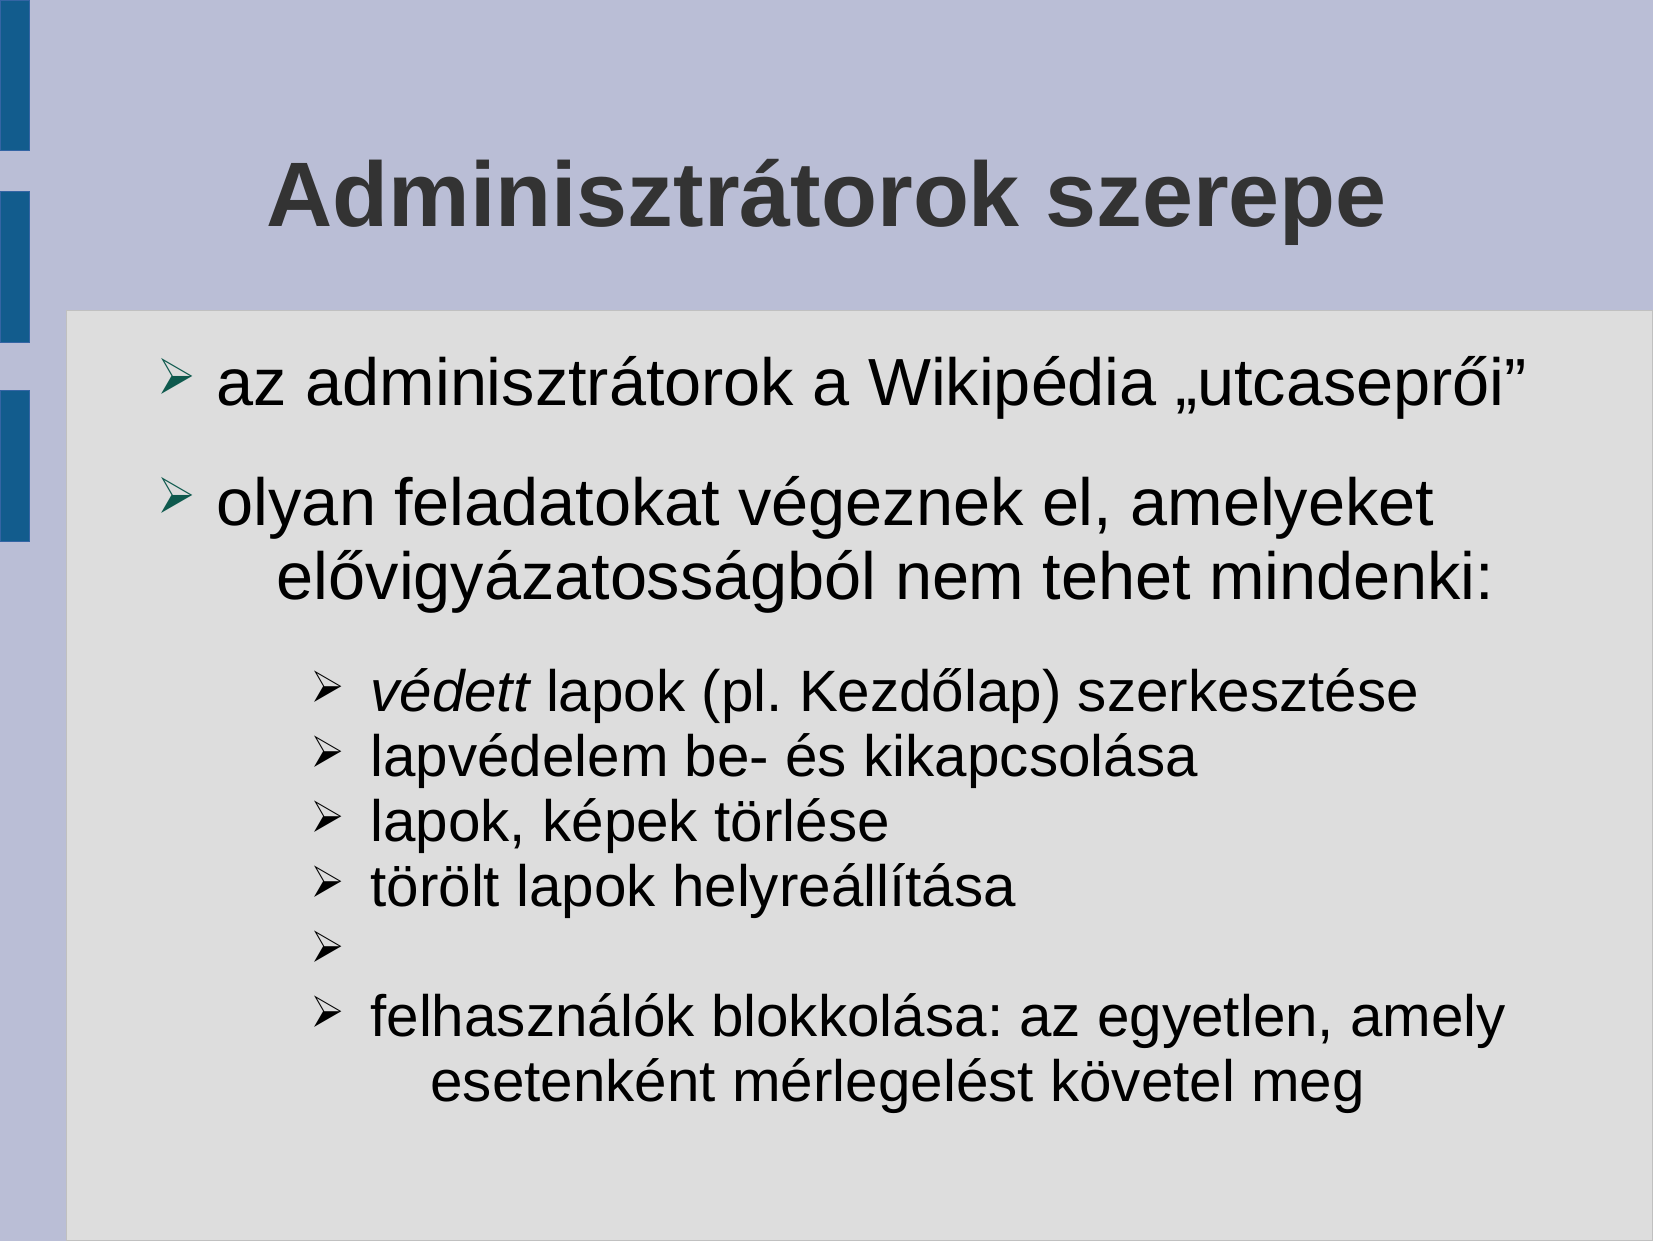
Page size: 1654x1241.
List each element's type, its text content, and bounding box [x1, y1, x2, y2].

title Adminisztrátorok szerepe [121, 91, 1534, 299]
list az adminisztrátorok a Wikipédia „utcaseprői” olyan feladatokat végeznek el, amelyeket elővigyázatosságból nem tehet mindenki: védett lapok (pl. Kezdőlap) szerkesztése lapvédelem be- és kikapcsolása lapok, képek törlése törölt lapok helyreállítása felhasználók blokkolása: az egyetlen, amely esetenként mérlegelést követel meg [121, 344, 1534, 1127]
